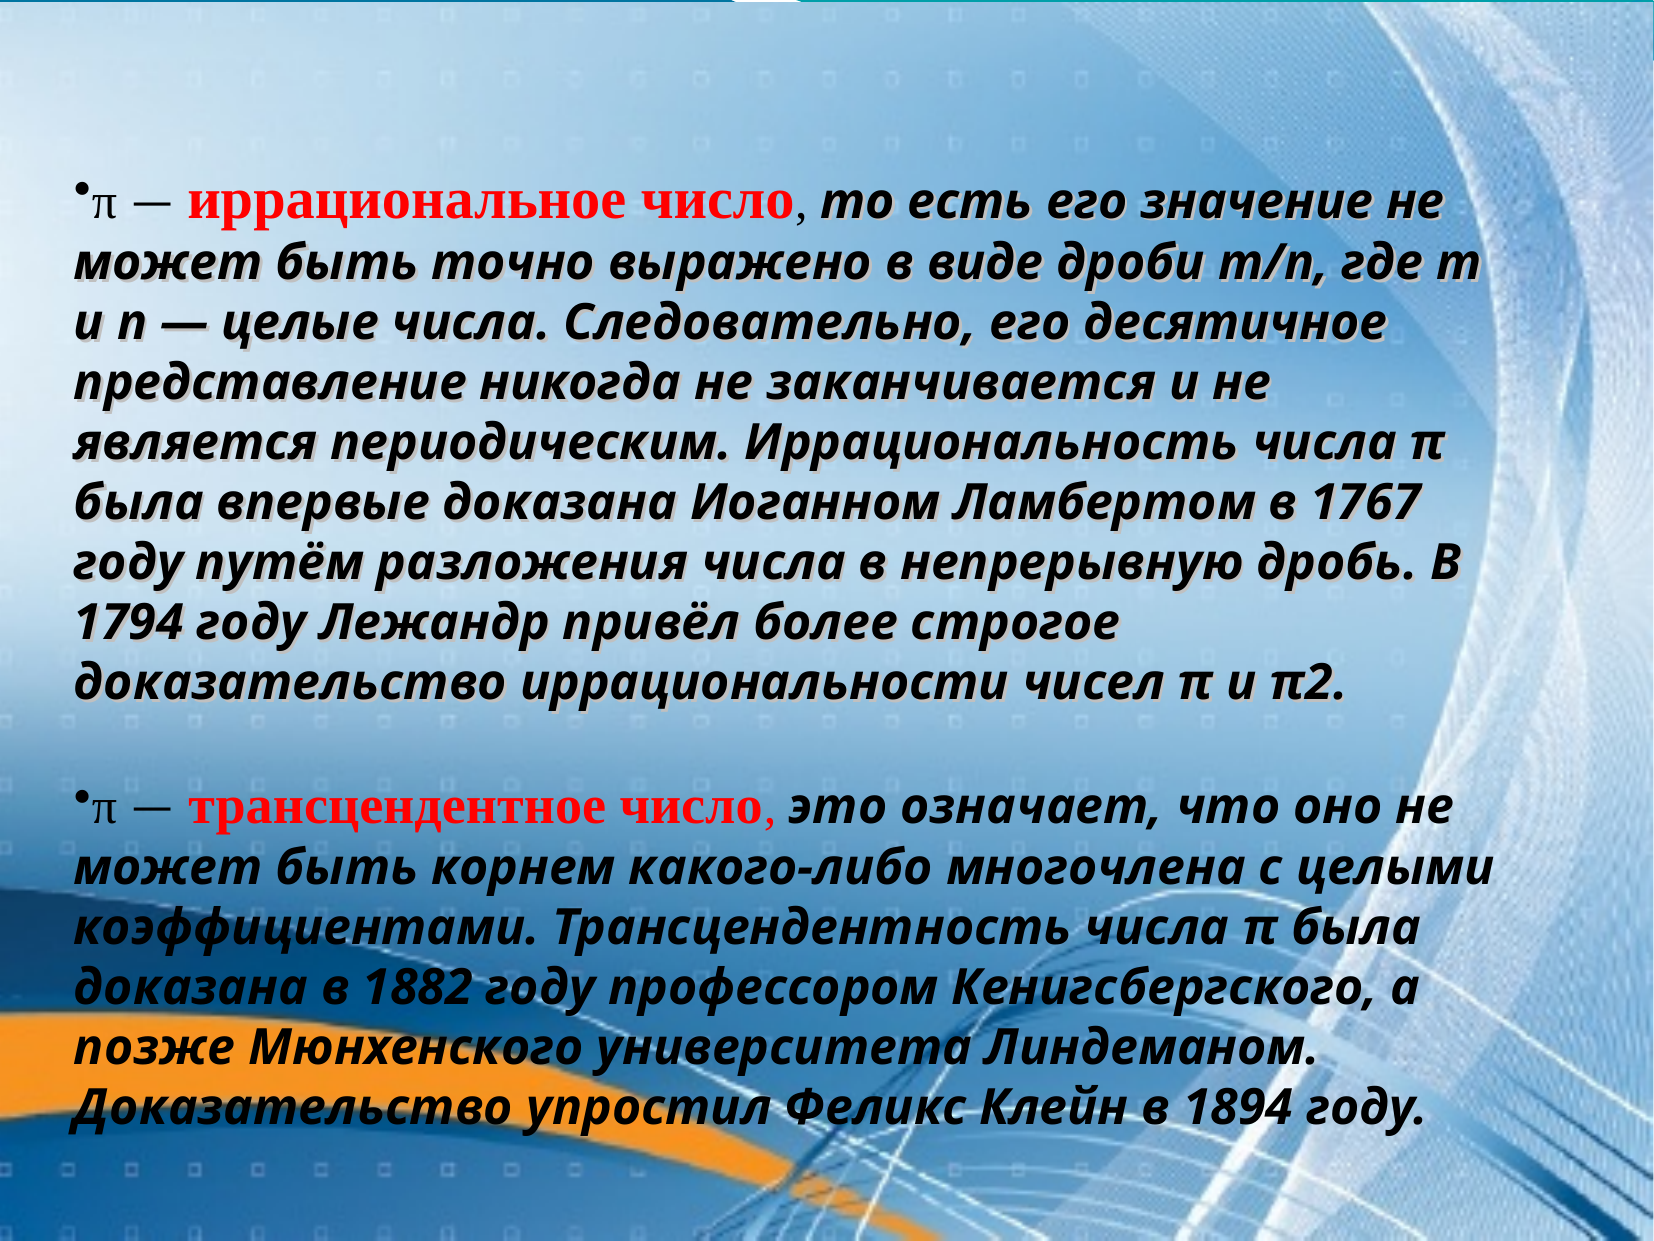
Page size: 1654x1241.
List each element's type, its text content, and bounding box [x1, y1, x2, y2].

picture [0, 1, 1654, 1241]
text_box π — иррациональное число, то есть его значение не может быть точно выражено в виде дроби m/n, где m и n — целые числа. Следовательно, его десятичное представление никогда не заканчивается и не является периодическим. Иррациональность числа π была впервые доказана Иоганном Ламбертом в 1767 году путём разложения числа в непрерывную дробь. В 1794 году Лежандр привёл более строгое доказательство иррациональности чисел π и π2. π — трансцендентное число, это означает, что оно не может быть корнем какого-либо многочлена с целыми коэффициентами. Трансцендентность числа π была доказана в 1882 году профессором Кенигсбергского, а позже Мюнхенского университета Линдеманом. Доказательство упростил Феликс Клейн в 1894 году. [59, 152, 1519, 1143]
